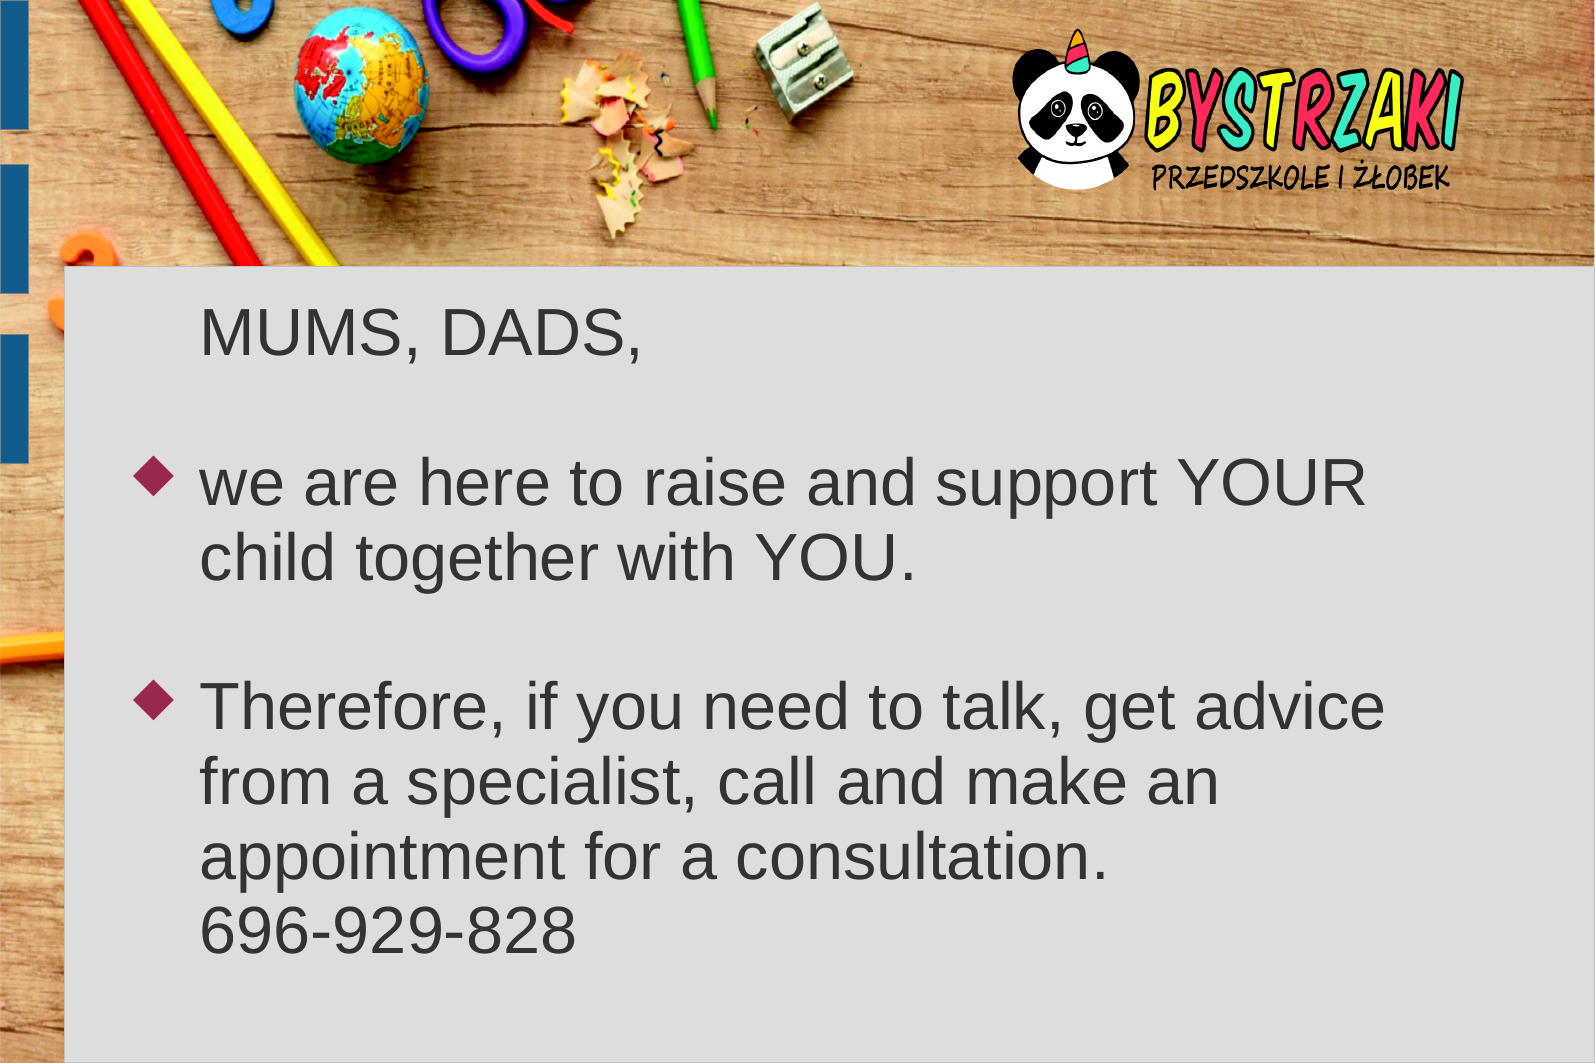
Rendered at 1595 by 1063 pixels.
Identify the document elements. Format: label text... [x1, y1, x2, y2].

list MUMS, DADS, we are here to raise and support YOUR child together with YOU. Therefore, if you need to talk, get advice from a specialist, call and make an appointment for a consultation. 696-929-828 [117, 295, 1479, 969]
picture [0, 0, 1595, 1063]
